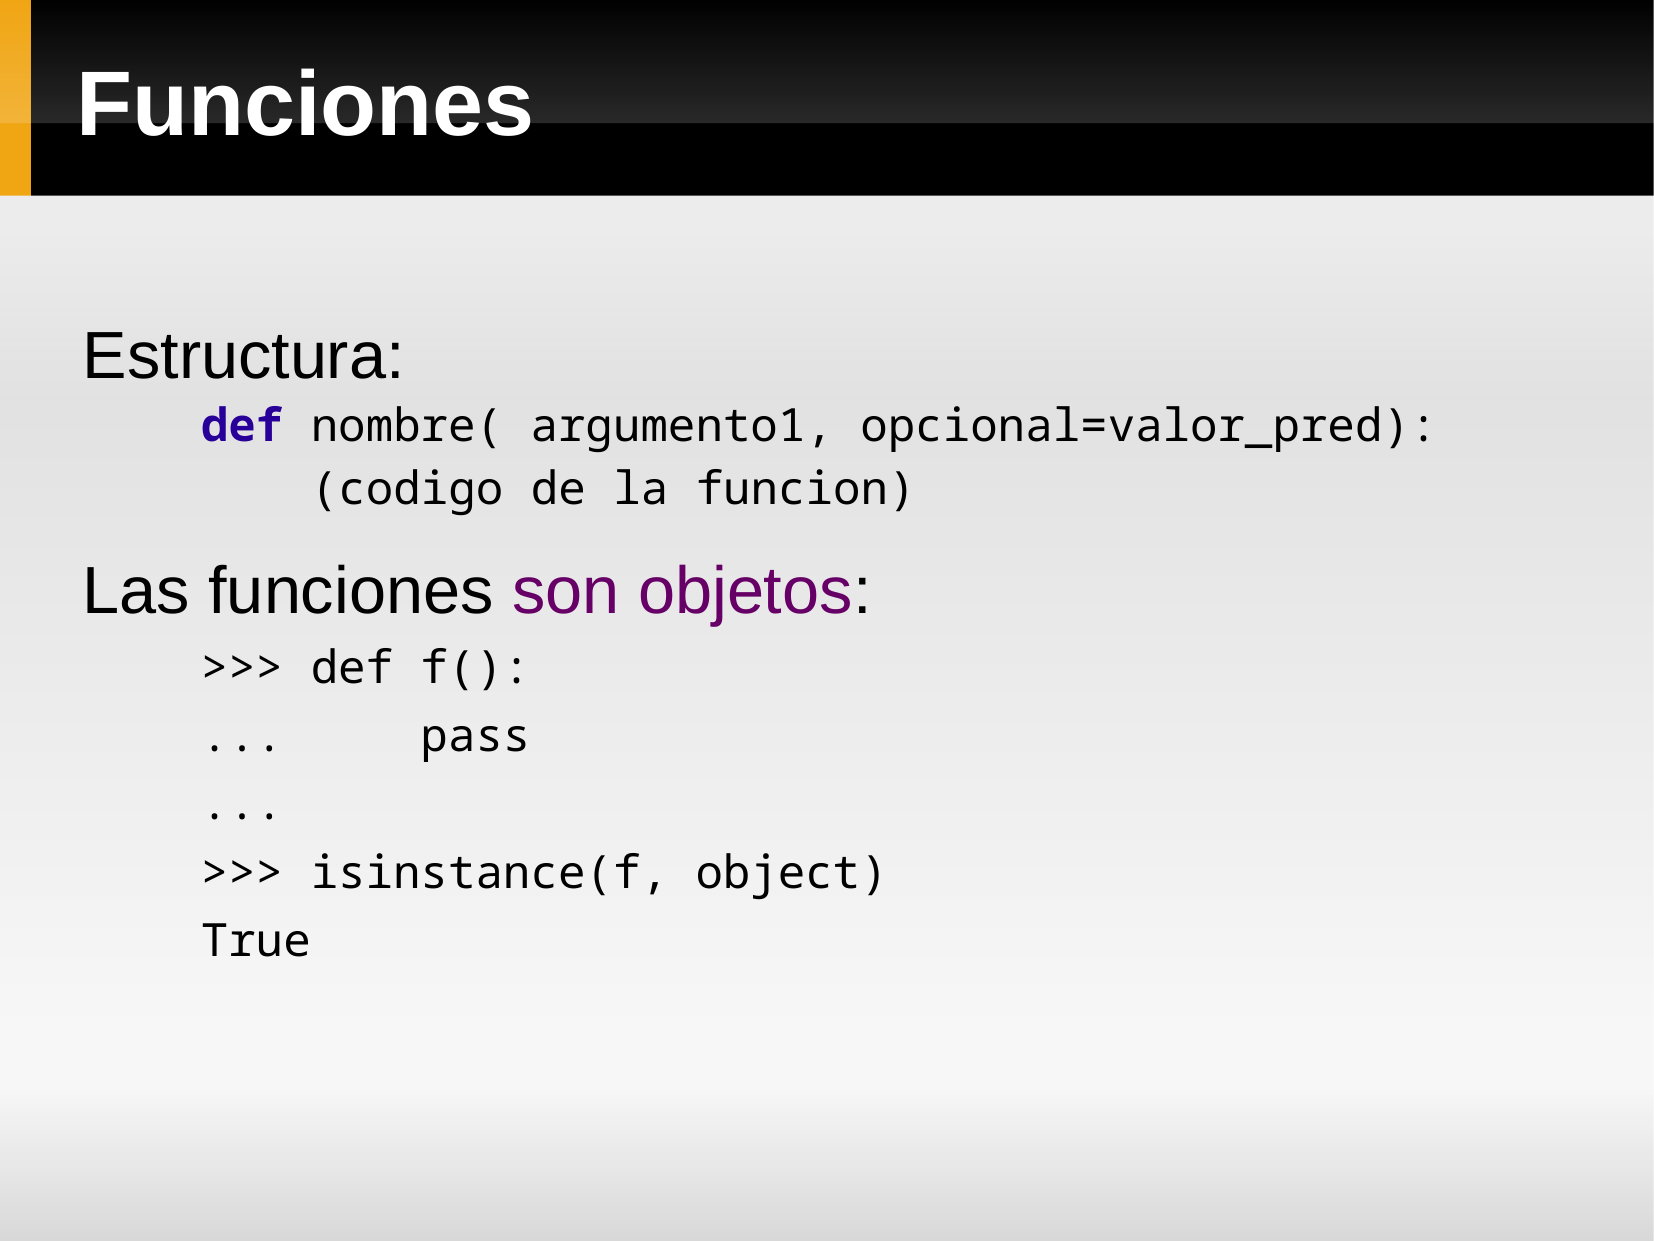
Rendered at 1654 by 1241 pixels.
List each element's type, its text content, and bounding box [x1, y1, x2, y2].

subtitle Estructura: def nombre( argumento1, opcional=valor_pred): (codigo de la funcion) Las funciones son objetos: >>> def f(): ... pass ... >>> isinstance(f, object) True [82, 297, 1571, 1102]
picture [0, 0, 1654, 1241]
title Funciones [76, 7, 1565, 200]
